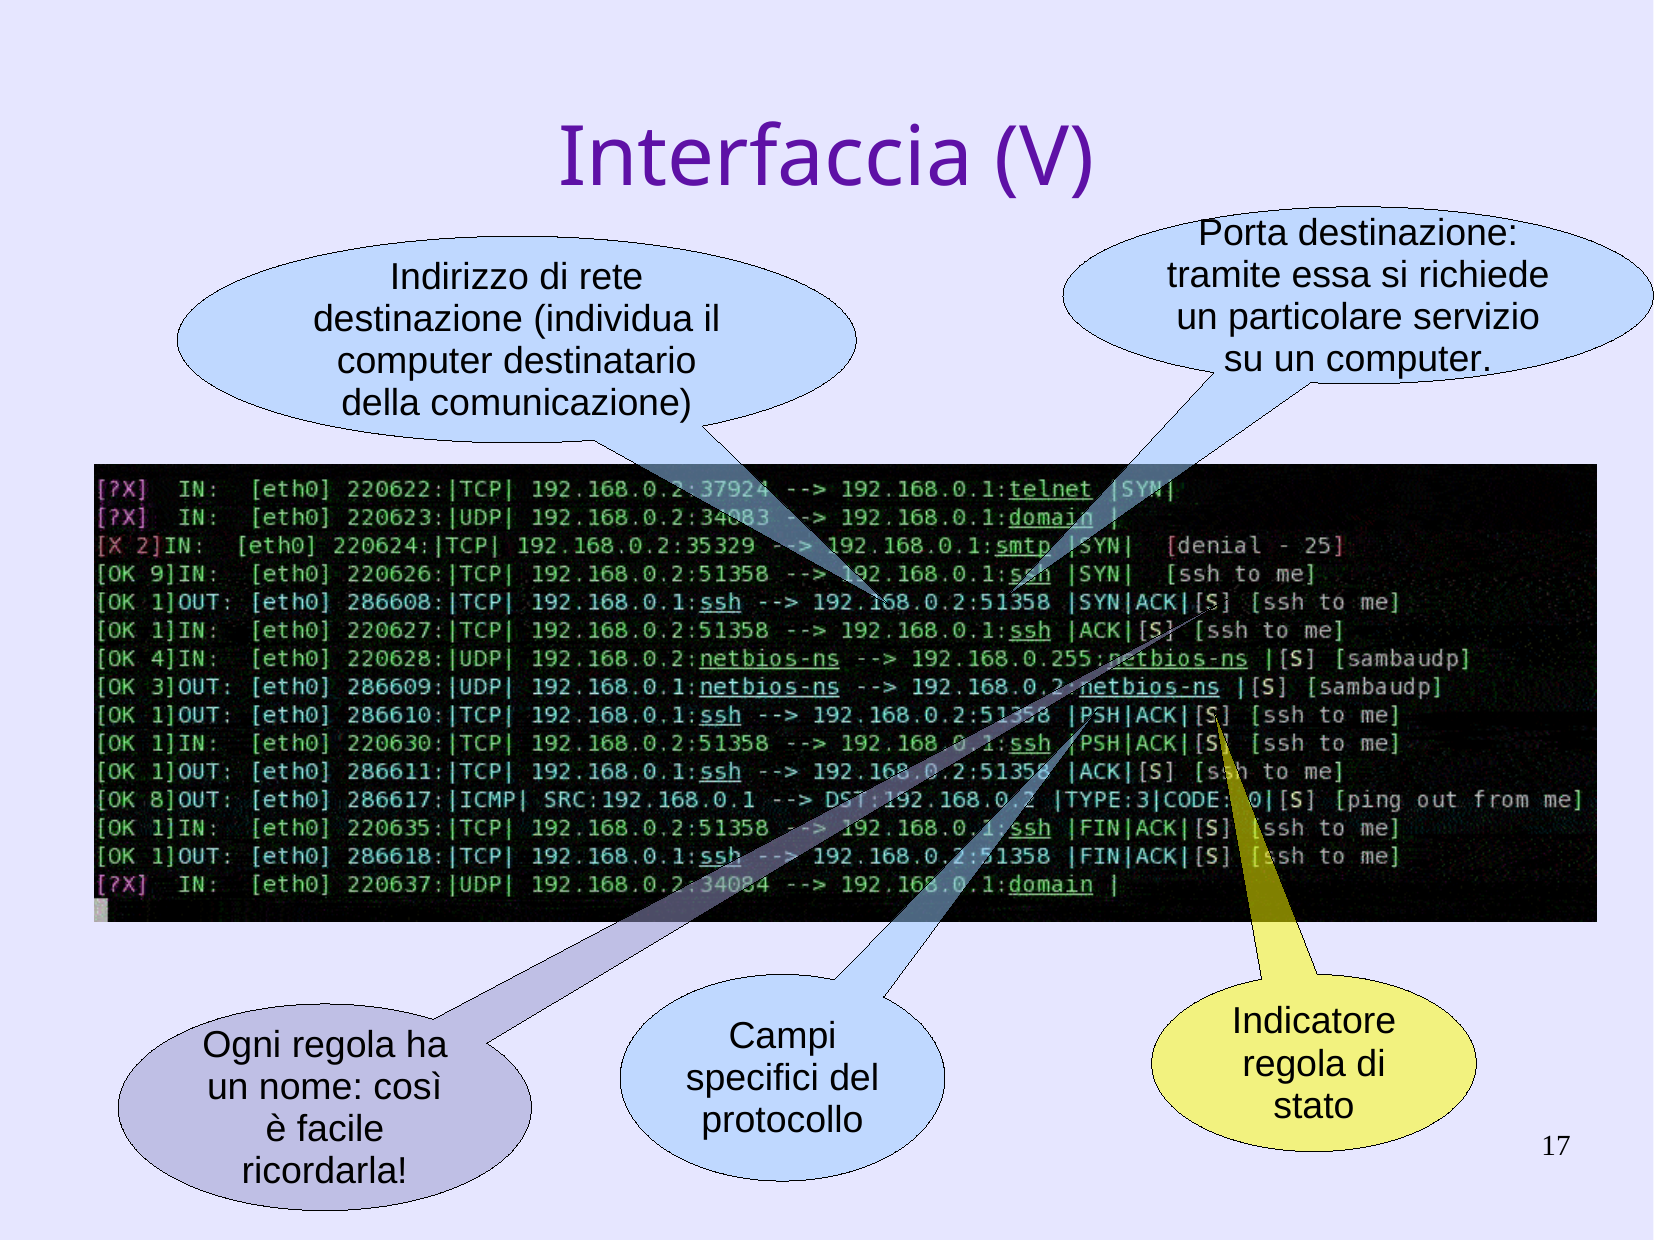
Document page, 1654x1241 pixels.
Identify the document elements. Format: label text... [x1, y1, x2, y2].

text_box Porta destinazione: tramite essa si richiede un particolare servizio su un computer. [1005, 206, 1654, 597]
text_box Indicatore regola di stato [1151, 709, 1477, 1152]
picture [94, 464, 1597, 922]
title Interfaccia (V) [82, 49, 1571, 257]
text_box Indirizzo di rete destinazione (individua il computer destinatario della comunicazione) [177, 236, 890, 605]
text_box Ogni regola ha un nome: così è facile ricordarla! [118, 598, 1229, 1211]
text_box Campi specifici del protocollo [620, 709, 1098, 1182]
